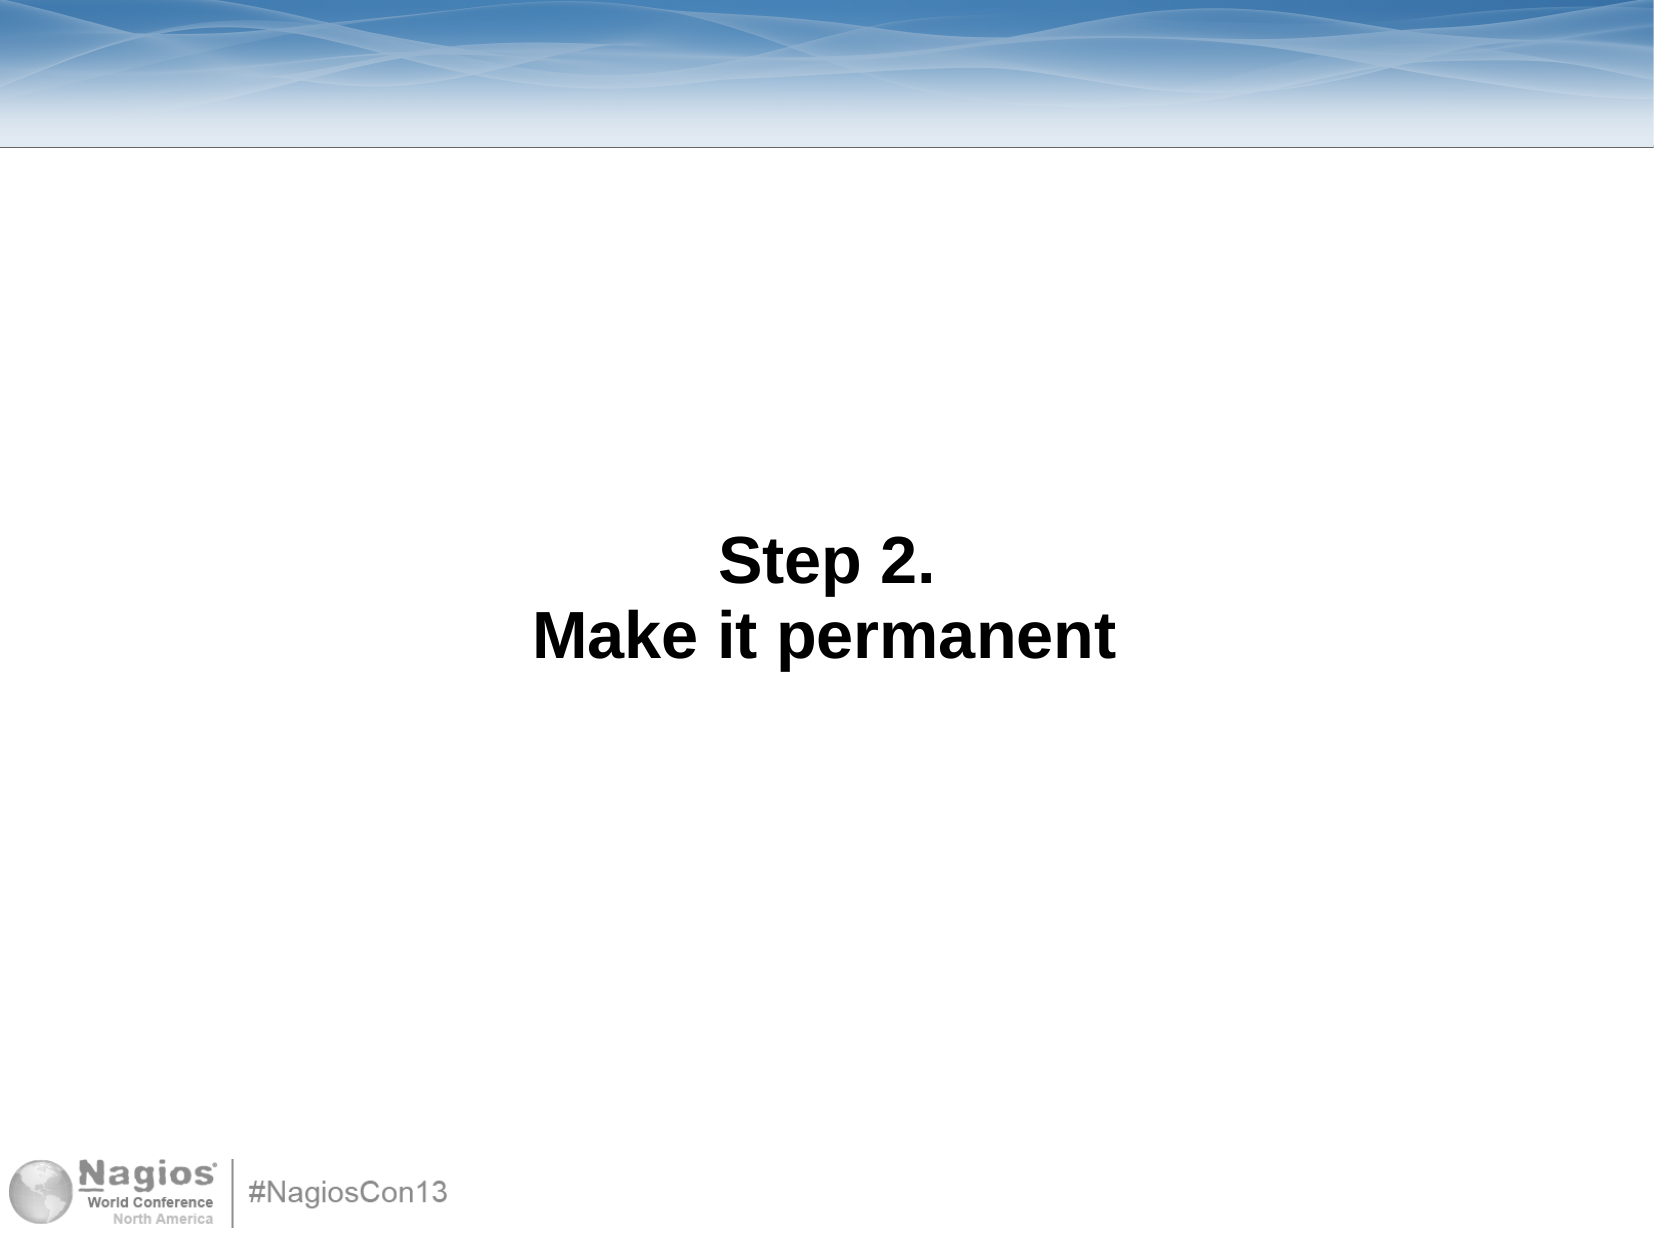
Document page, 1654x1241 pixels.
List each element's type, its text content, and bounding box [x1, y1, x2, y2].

subtitle Step 2. Make it permanent [80, 188, 1569, 1007]
picture [0, 0, 1654, 147]
picture [9, 1159, 453, 1228]
